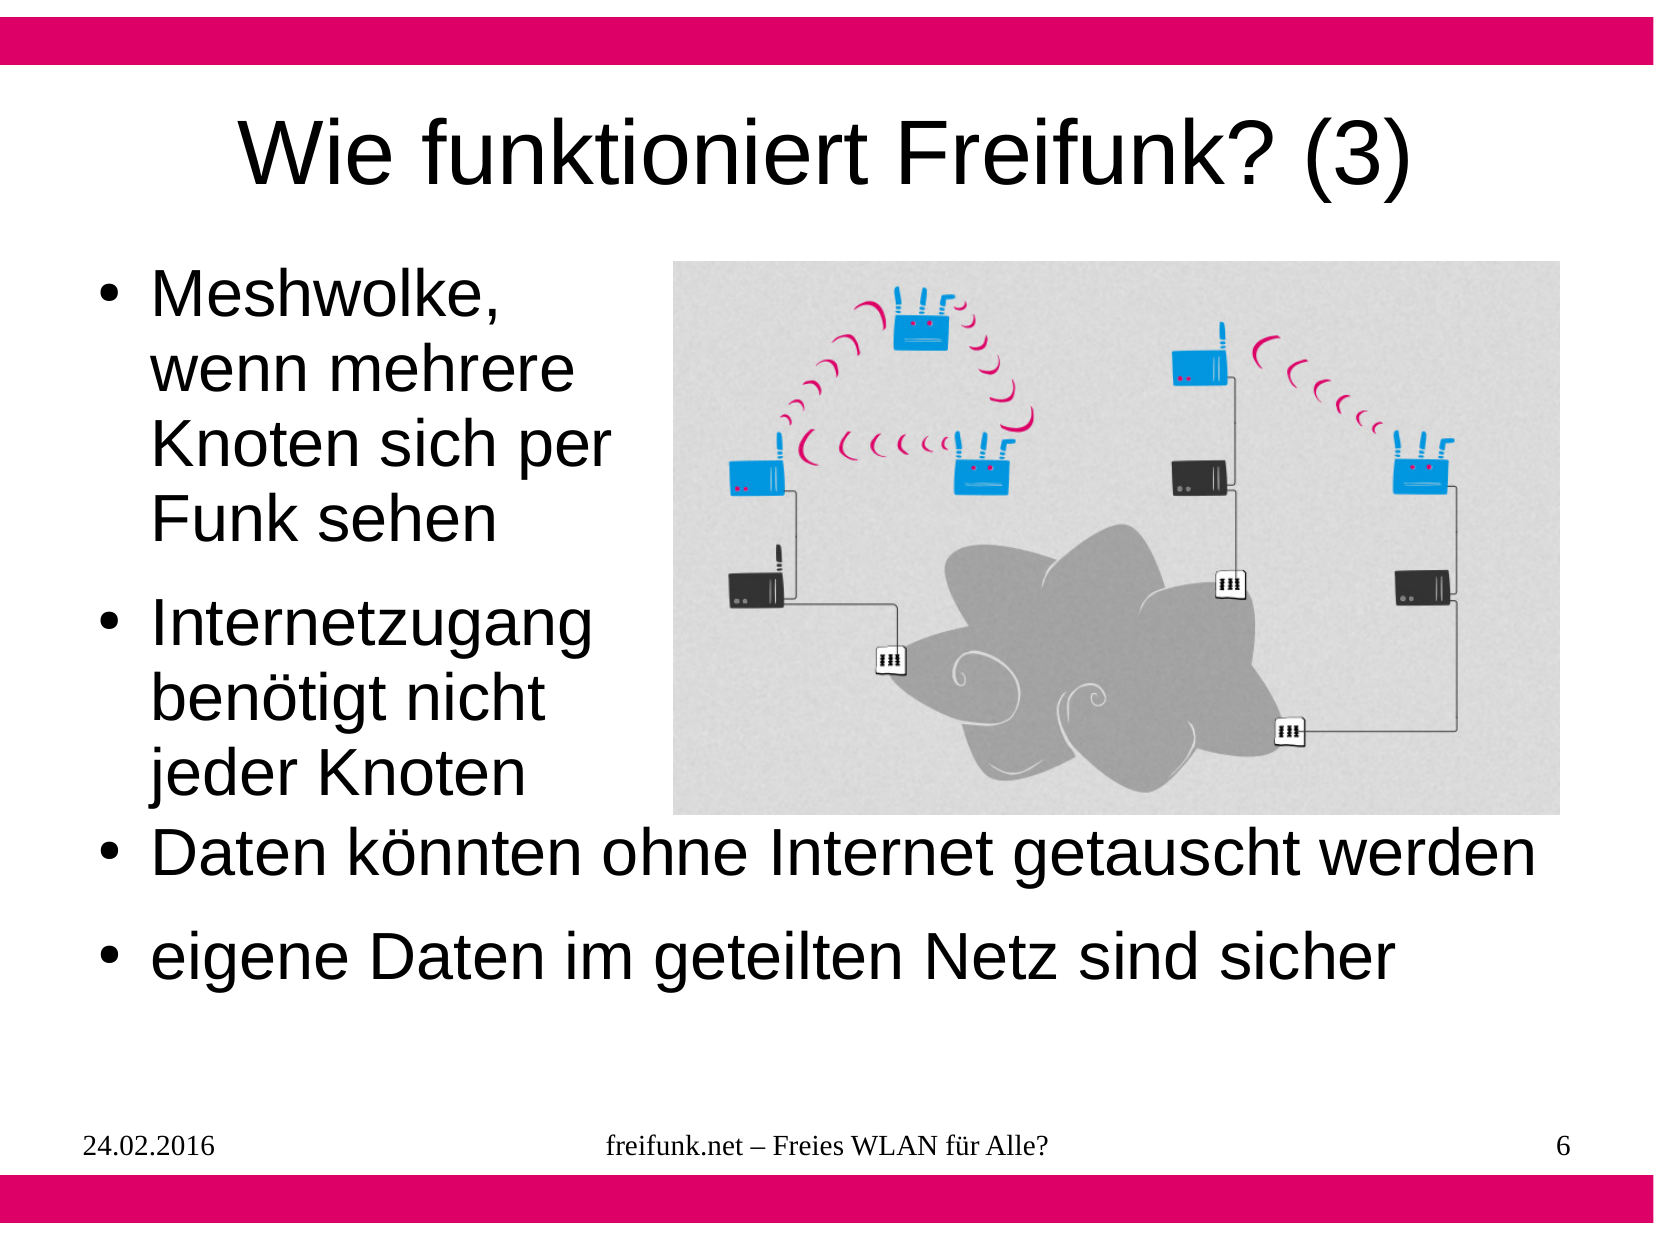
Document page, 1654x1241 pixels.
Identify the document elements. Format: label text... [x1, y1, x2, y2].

picture [673, 261, 1560, 815]
list Daten könnten ohne Internet getauscht werden eigene Daten im geteilten Netz sind sicher [79, 814, 1560, 1075]
title Wie funktioniert Freifunk? (3) [82, 65, 1571, 257]
picture [0, 17, 1654, 65]
list Meshwolke, wenn mehrere Knoten sich per Funk sehen Internetzugang benötigt nicht jeder Knoten [79, 256, 674, 814]
picture [0, 1175, 1654, 1223]
